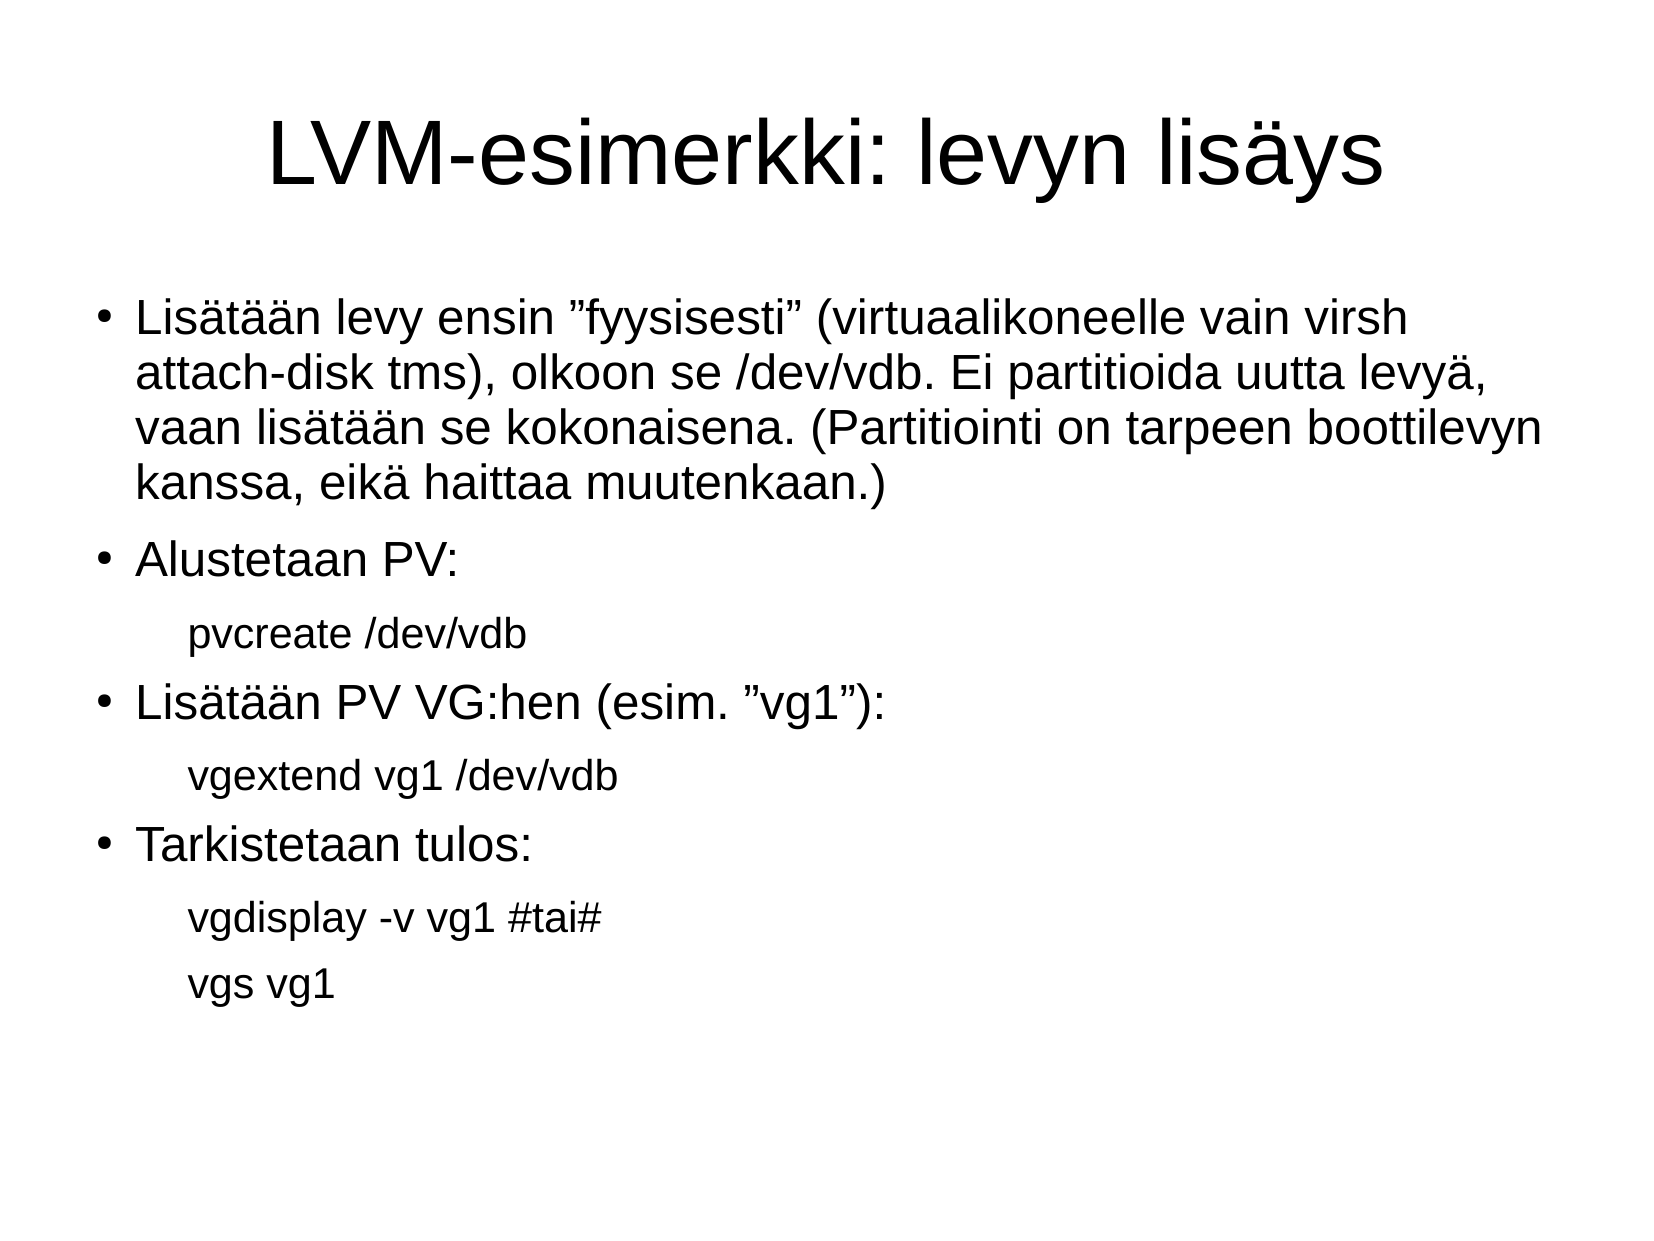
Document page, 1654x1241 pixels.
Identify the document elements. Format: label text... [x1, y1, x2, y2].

title LVM-esimerkki: levyn lisäys [82, 49, 1571, 257]
list Lisätään levy ensin ”fyysisesti” (virtuaalikoneelle vain virsh attach-disk tms), olkoon se /dev/vdb. Ei partitioida uutta levyä, vaan lisätään se kokonaisena. (Partitiointi on tarpeen boottilevyn kanssa, eikä haittaa muutenkaan.) Alustetaan PV: pvcreate /dev/vdb Lisätään PV VG:hen (esim. ”vg1”): vgextend vg1 /dev/vdb Tarkistetaan tulos: vgdisplay -v vg1 #tai# vgs vg1 [82, 290, 1571, 1010]
